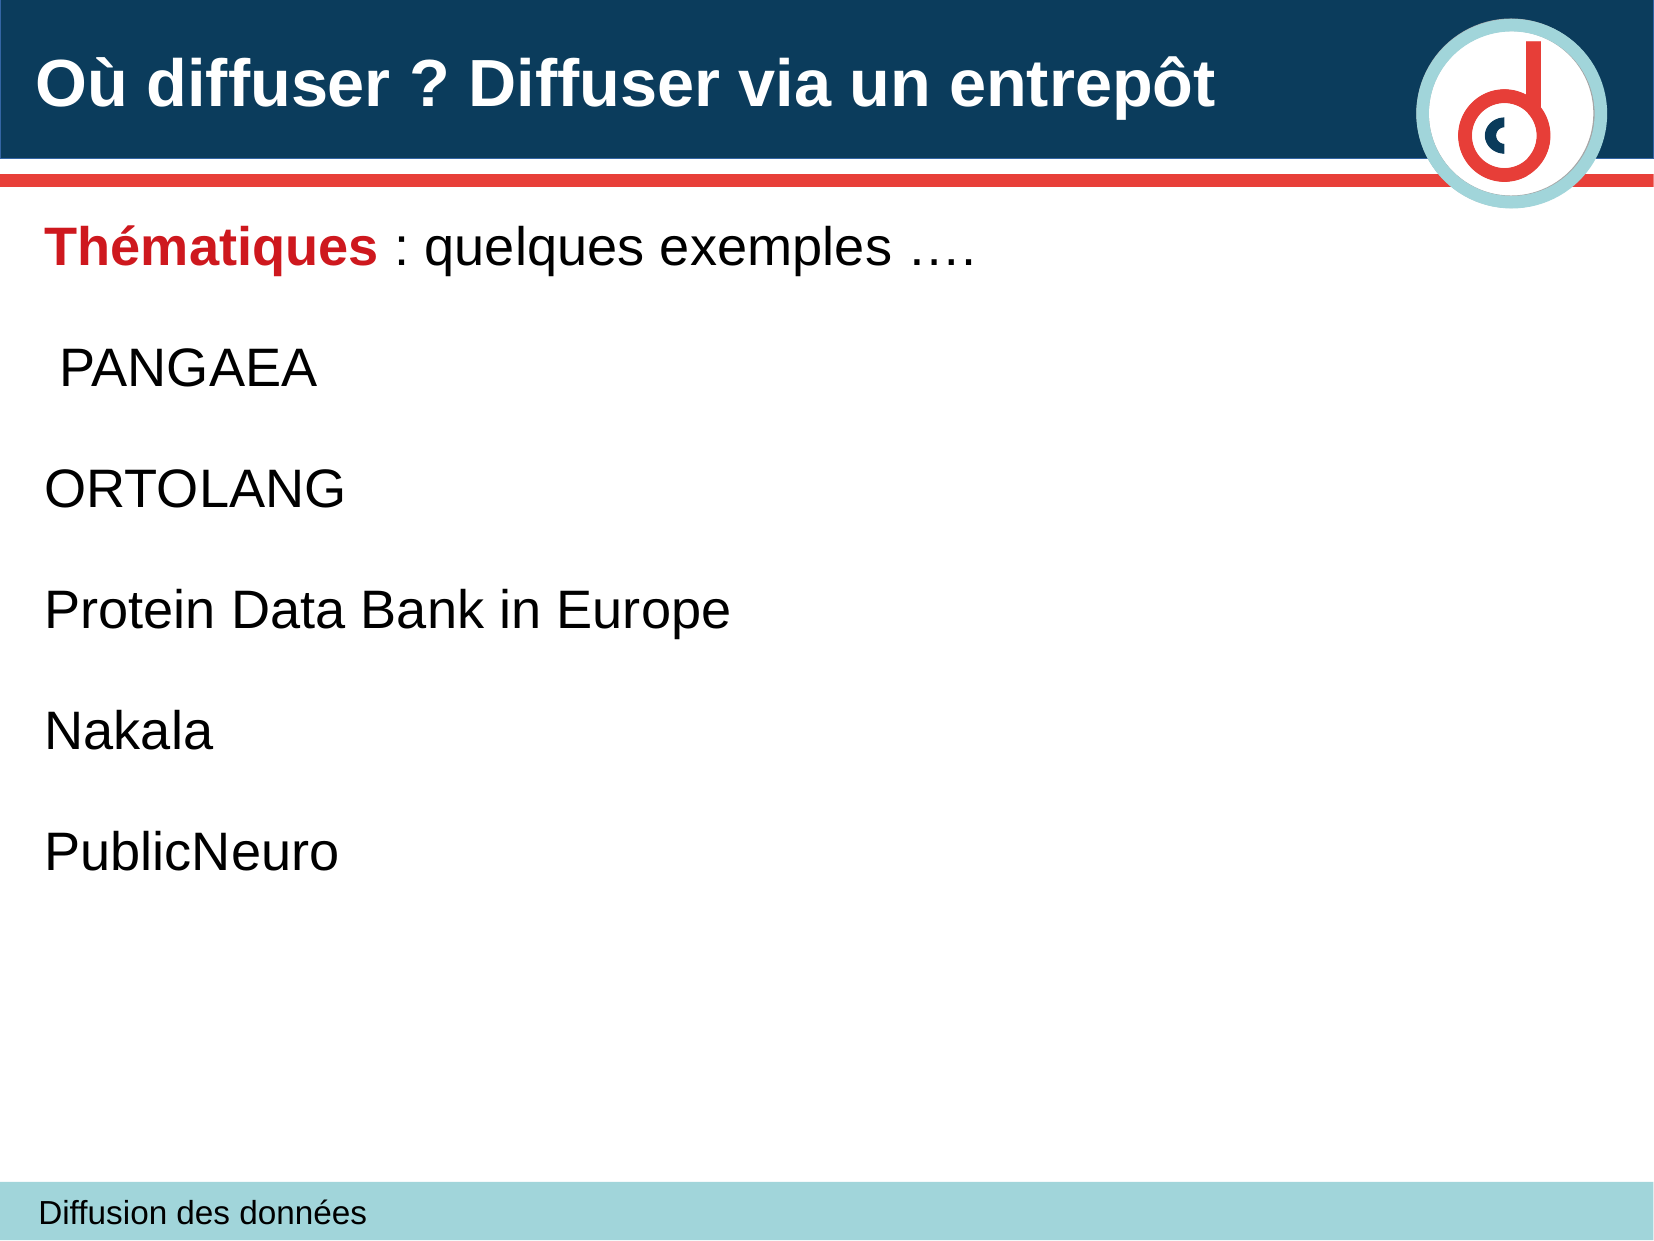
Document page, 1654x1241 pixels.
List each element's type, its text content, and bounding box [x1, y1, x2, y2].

title Où diffuser ? Diffuser via un entrepôt [35, 11, 1430, 159]
text_box Thématiques : quelques exemples …. PANGAEA ORTOLANG Protein Data Bank in Europe Nakala PublicNeuro [29, 208, 1625, 1067]
text_box Diffusion des données [23, 1187, 621, 1241]
